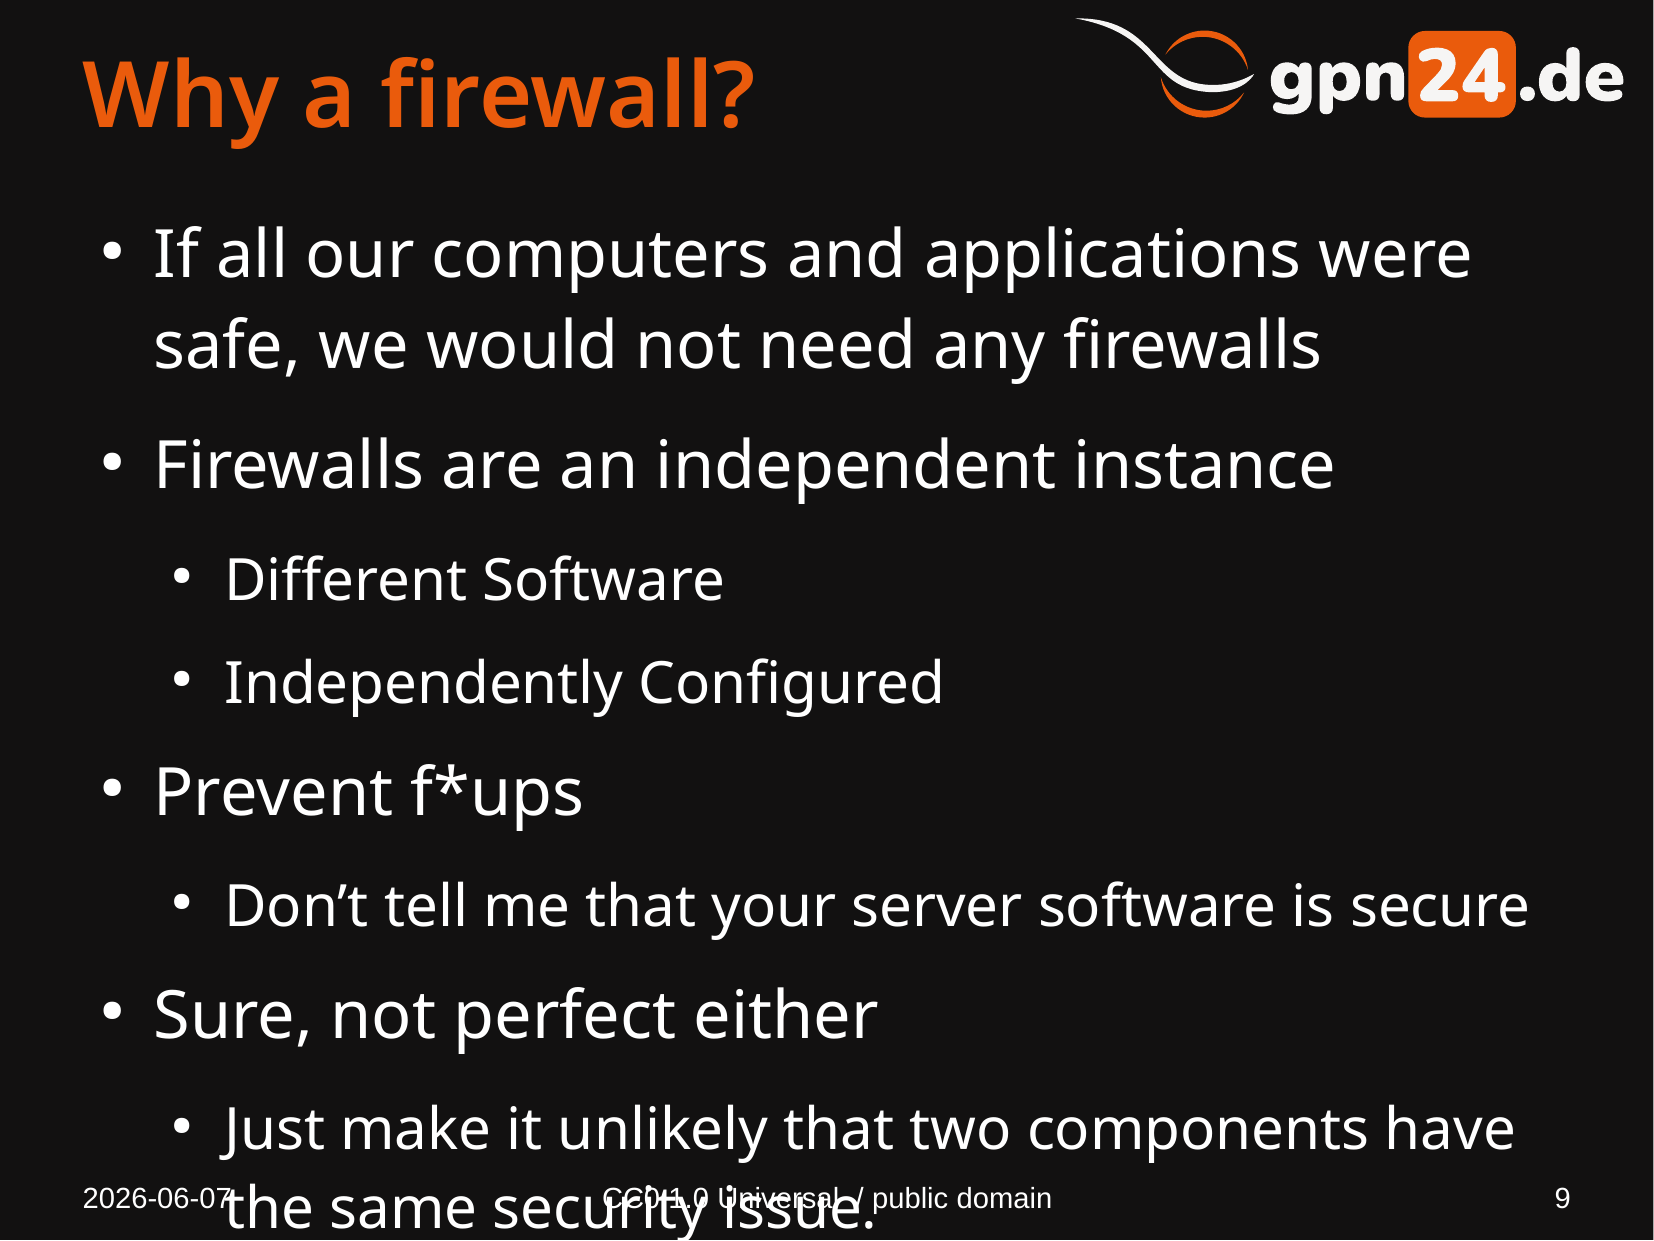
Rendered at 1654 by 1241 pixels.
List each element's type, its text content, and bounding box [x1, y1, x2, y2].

title Why a firewall? [82, 28, 1004, 155]
list If all our computers and applications were safe, we would not need any firewalls Firewalls are an independent instance Different Software Independently Configured Prevent f*ups Don’t tell me that your server software is secure Sure, not perfect either Just make it unlikely that two components have the same security issue. [82, 206, 1571, 1160]
